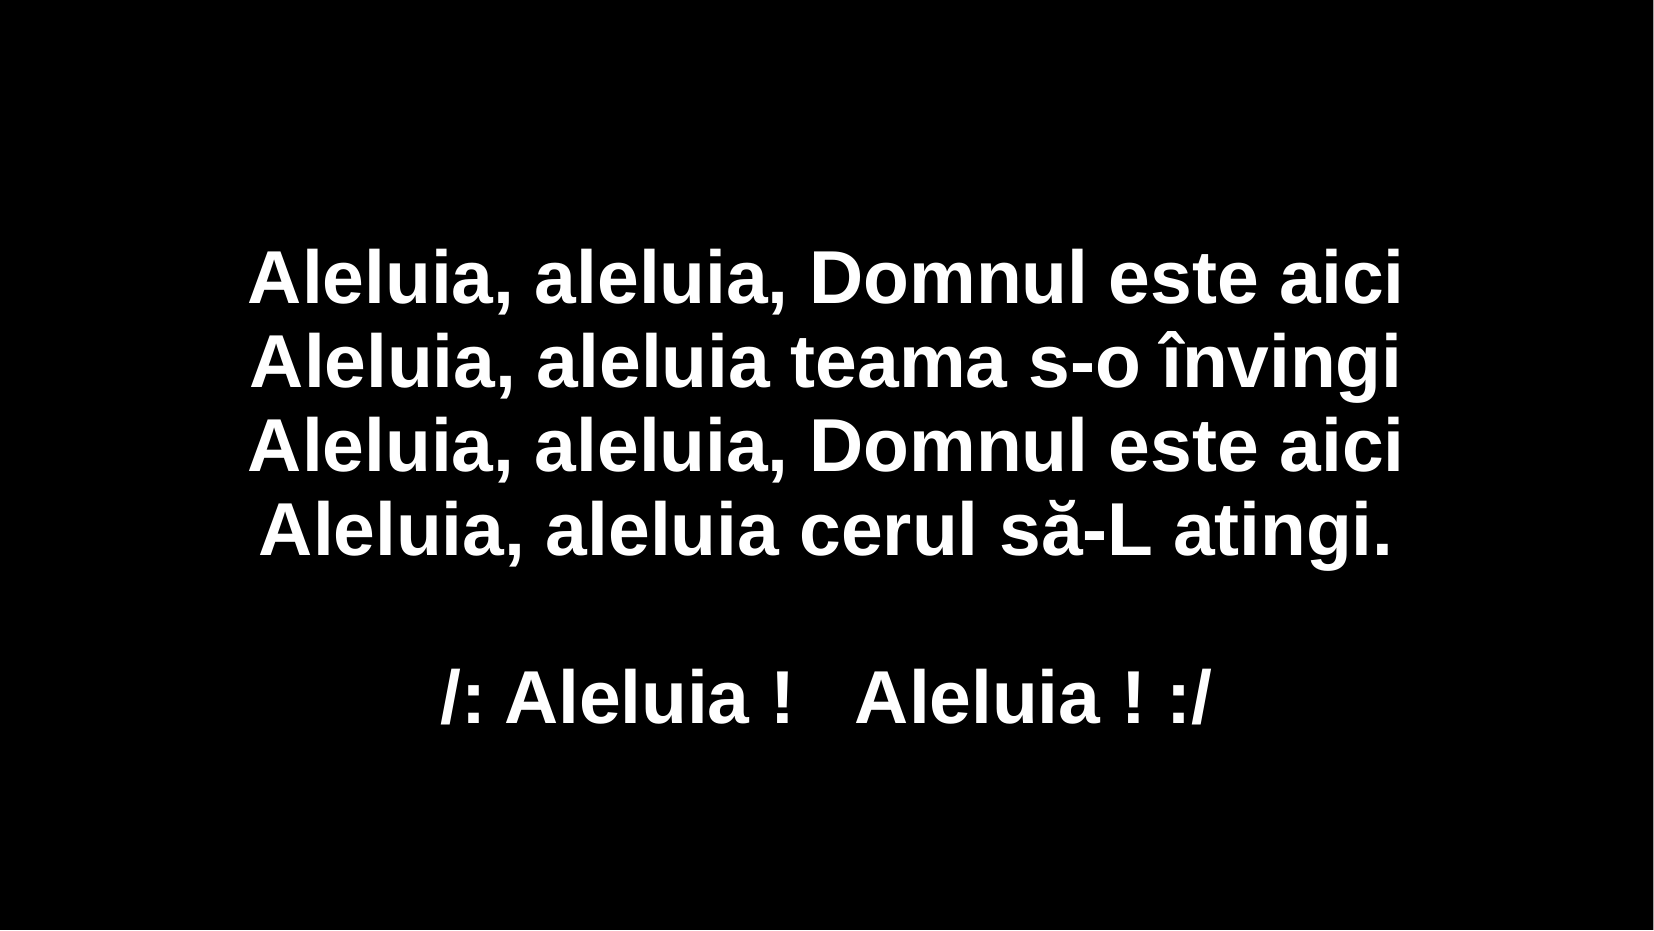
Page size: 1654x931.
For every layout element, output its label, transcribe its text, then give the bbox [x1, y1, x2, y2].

text_box Aleluia, aleluia, Domnul este aici Aleluia, aleluia teama s-o învingi Aleluia, aleluia, Domnul este aici Aleluia, aleluia cerul să-L atingi. /: Aleluia ! Aleluia ! :/ [82, 217, 1571, 757]
